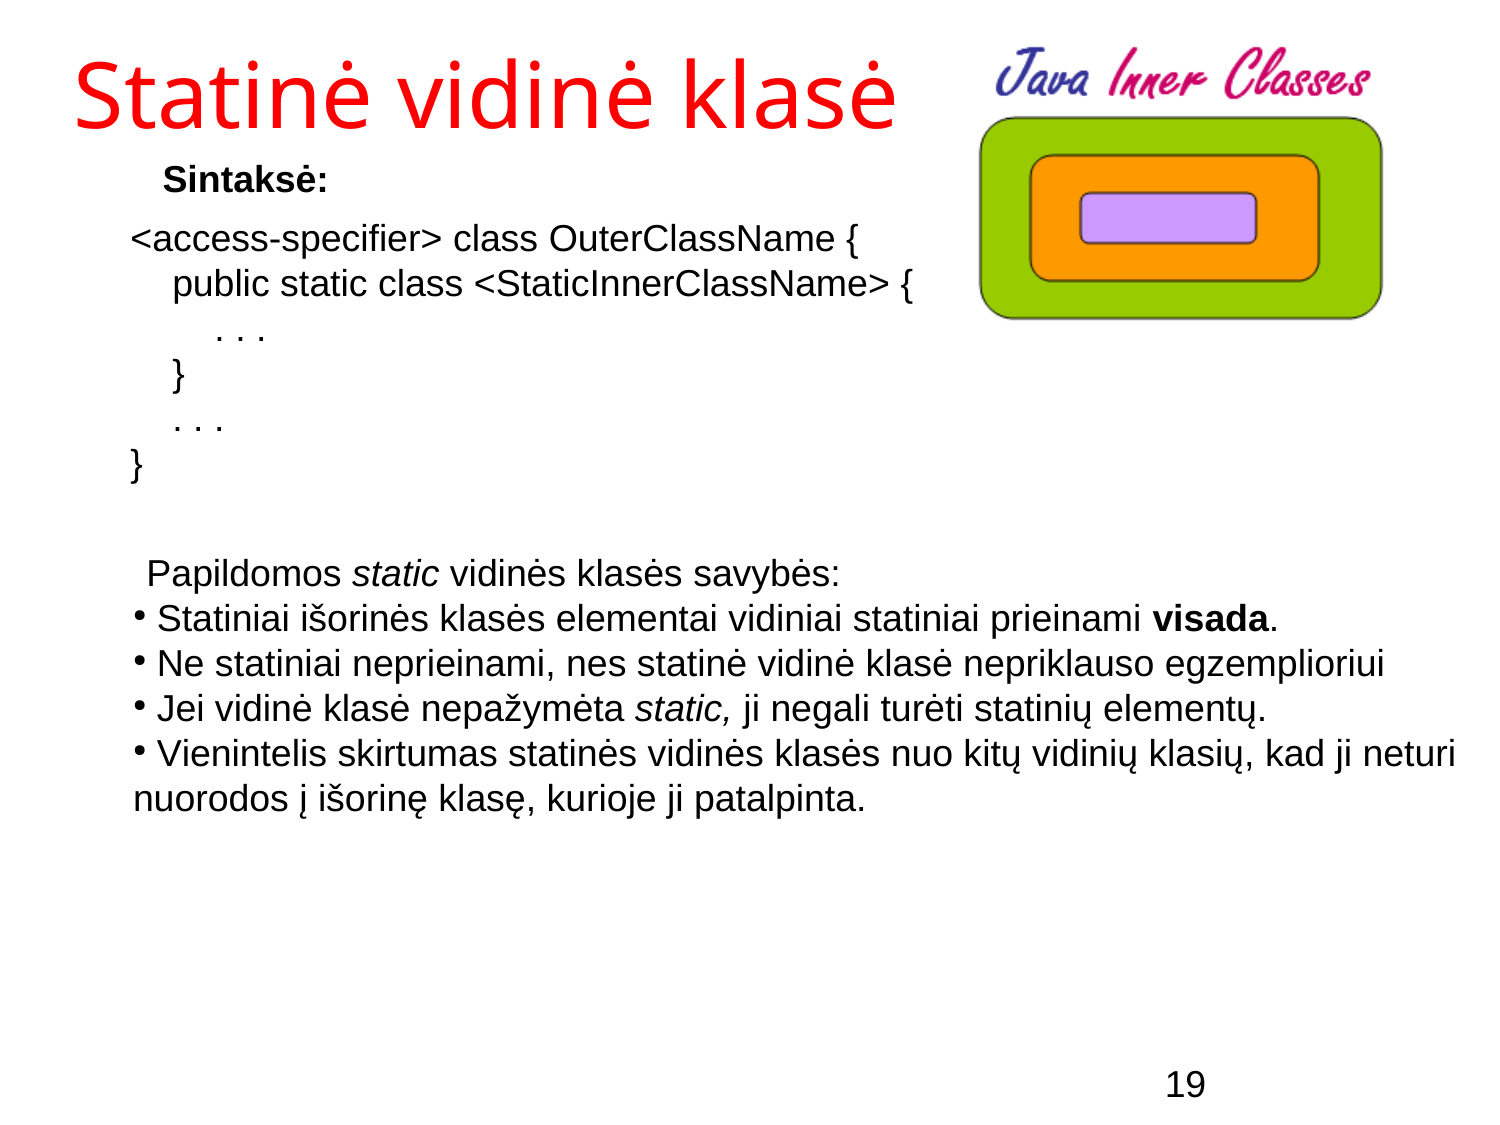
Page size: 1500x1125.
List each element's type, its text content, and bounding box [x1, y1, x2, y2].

text_box Papildomos static vidinės klasės savybės: Statiniai išorinės klasės elementai vidiniai statiniai prieinami visada. Ne statiniai neprieinami, nes statinė vidinė klasė nepriklauso egzemplioriui Jei vidinė klasė nepažymėta static, ji negali turėti statinių elementų. Vienintelis skirtumas statinės vidinės klasės nuo kitų vidinių klasių, kad ji neturi nuorodos į išorinę klasę, kurioje ji patalpinta. [43, 541, 1500, 1004]
title Statinė vidinė klasė [29, 29, 945, 155]
text_box <access-specifier> class OuterClassName { public static class <StaticInnerClassName> { . . . } . . . } [115, 206, 929, 492]
picture [976, 38, 1388, 325]
text_box Sintaksė: [147, 147, 355, 206]
